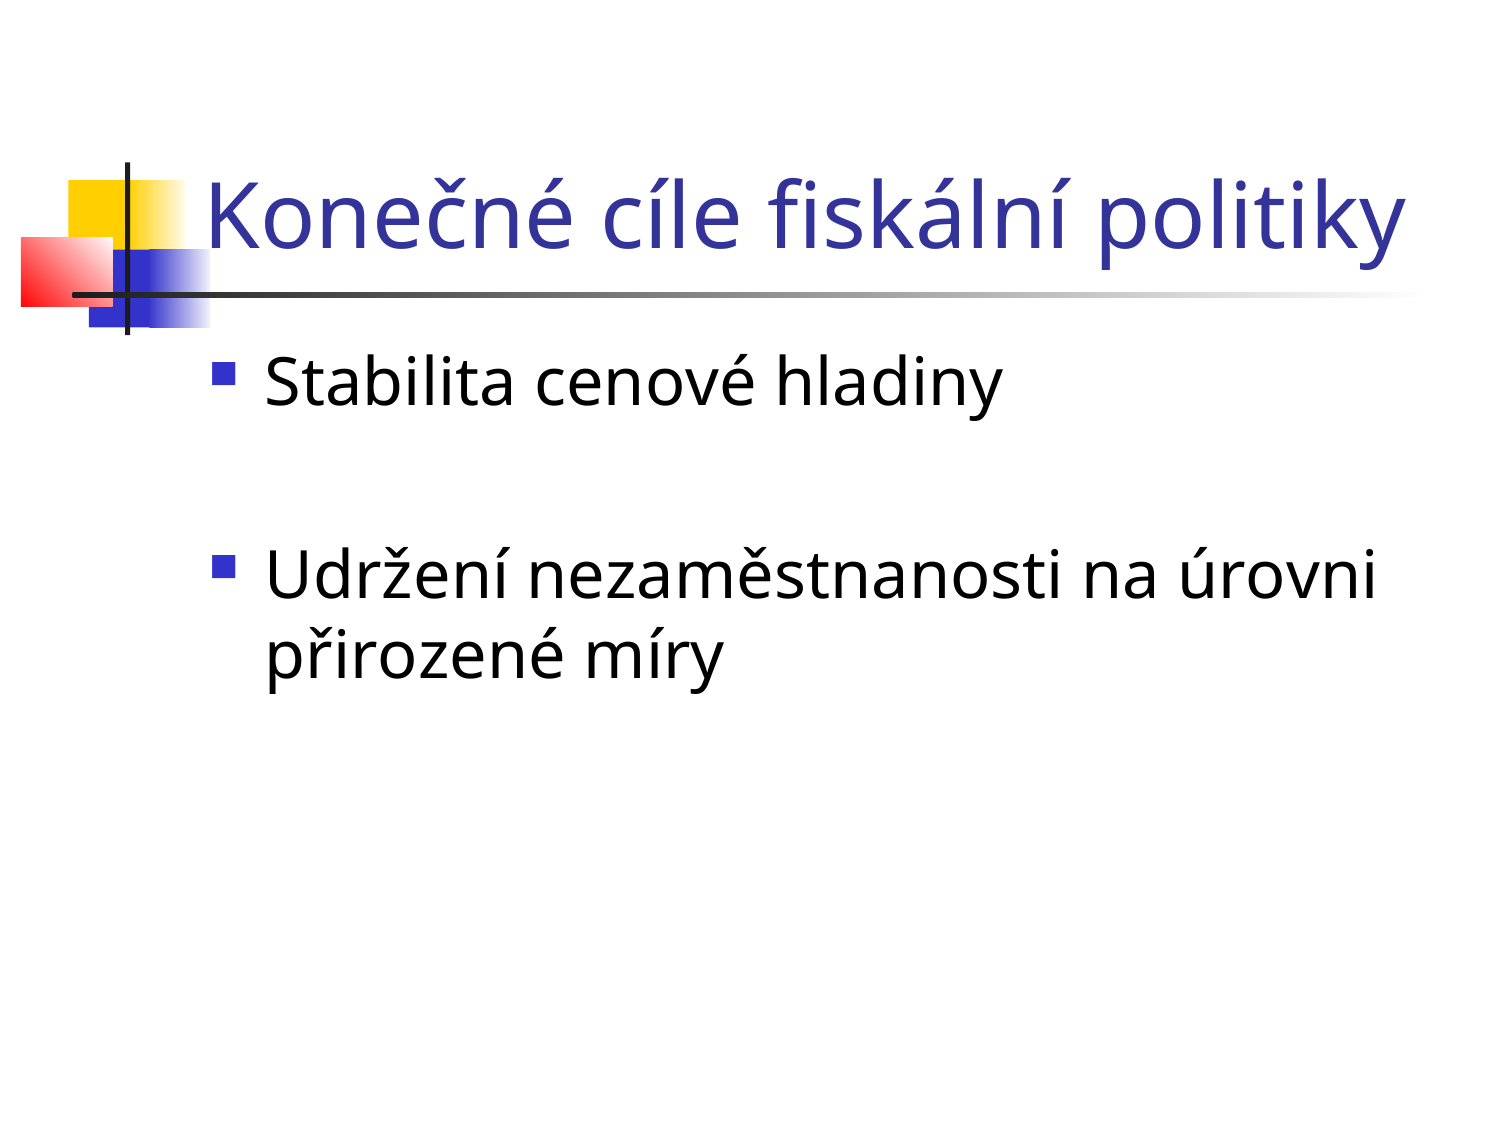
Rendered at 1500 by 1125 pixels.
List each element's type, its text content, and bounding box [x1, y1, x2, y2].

list Stabilita cenové hladiny Udržení nezaměstnanosti na úrovni přirozené míry [193, 331, 1469, 1007]
title Konečné cíle fiskální politiky [188, 35, 1468, 276]
